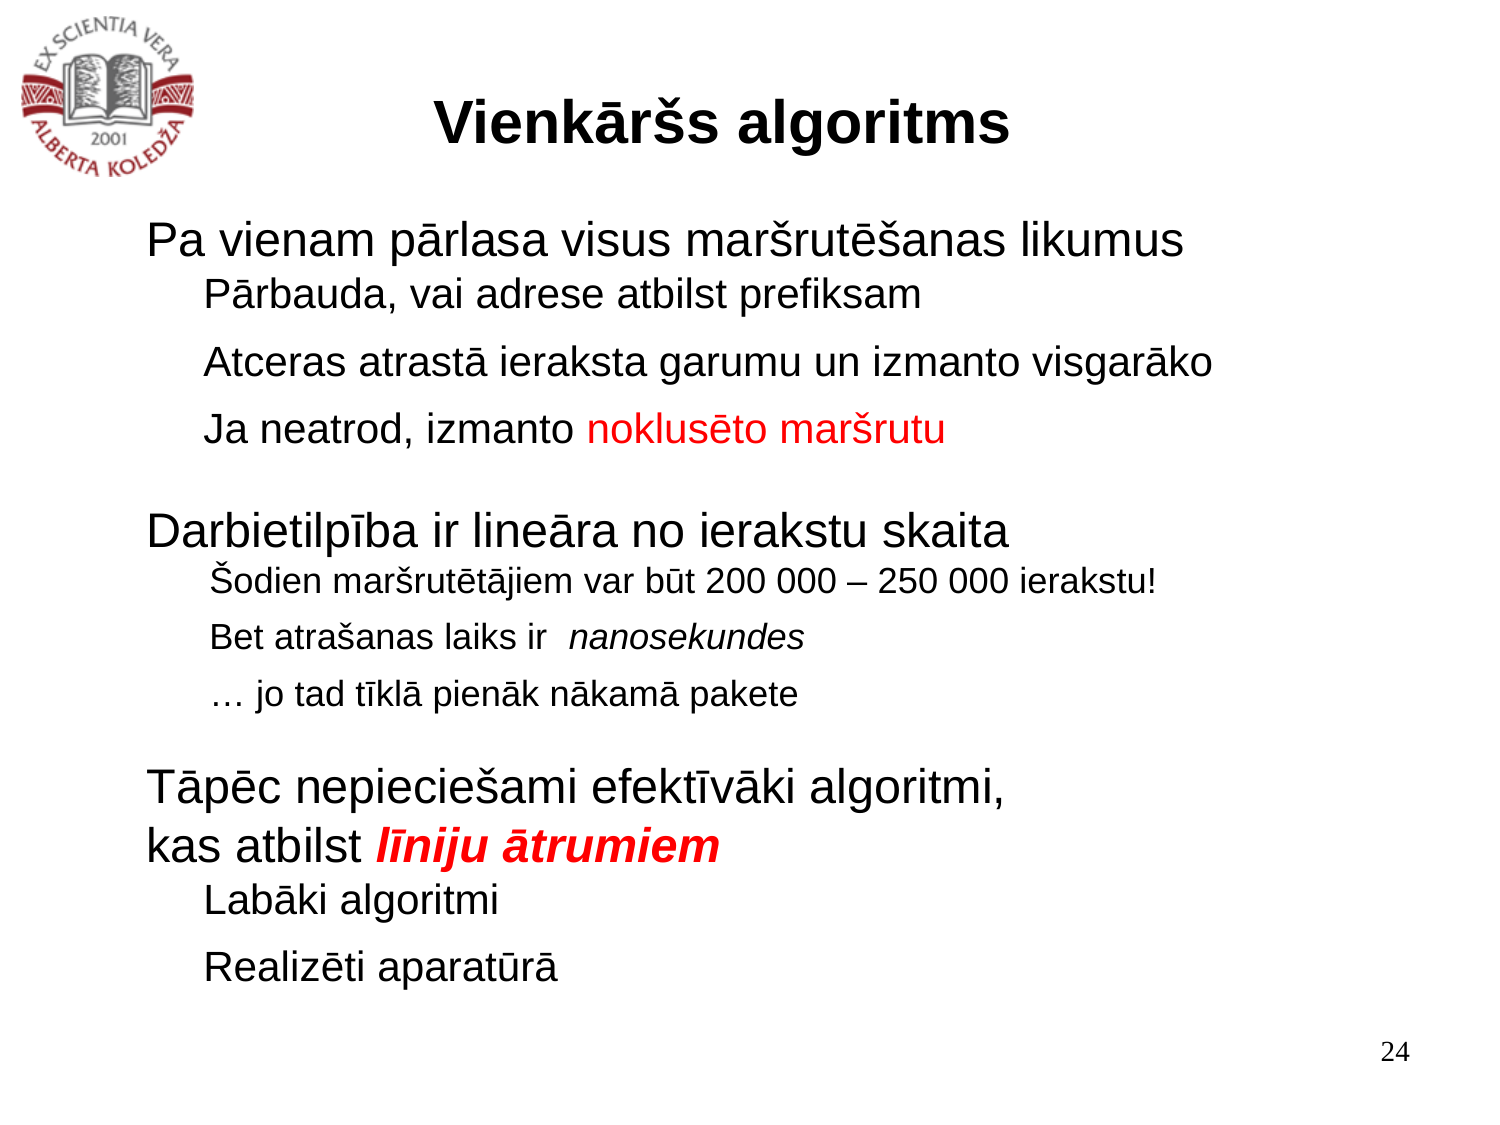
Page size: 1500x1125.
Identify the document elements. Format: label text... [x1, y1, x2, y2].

title Vienkāršs algoritms [50, 62, 1374, 175]
list Pa vienam pārlasa visus maršrutēšanas likumus Pārbauda, vai adrese atbilst prefiksam Atceras atrastā ieraksta garumu un izmanto visgarāko Ja neatrod, izmanto noklusēto maršrutu Darbietilpība ir lineāra no ierakstu skaita Šodien maršrutētājiem var būt 200 000 – 250 000 ierakstu! Bet atrašanas laiks ir nanosekundes … jo tad tīklā pienāk nākamā pakete Tāpēc nepieciešami efektīvāki algoritmi, kas atbilst līniju ātrumiem Labāki algoritmi Realizēti aparatūrā [74, 199, 1475, 1006]
picture [21, 16, 194, 177]
text_box <skaitlis> [1074, 1025, 1426, 1101]
